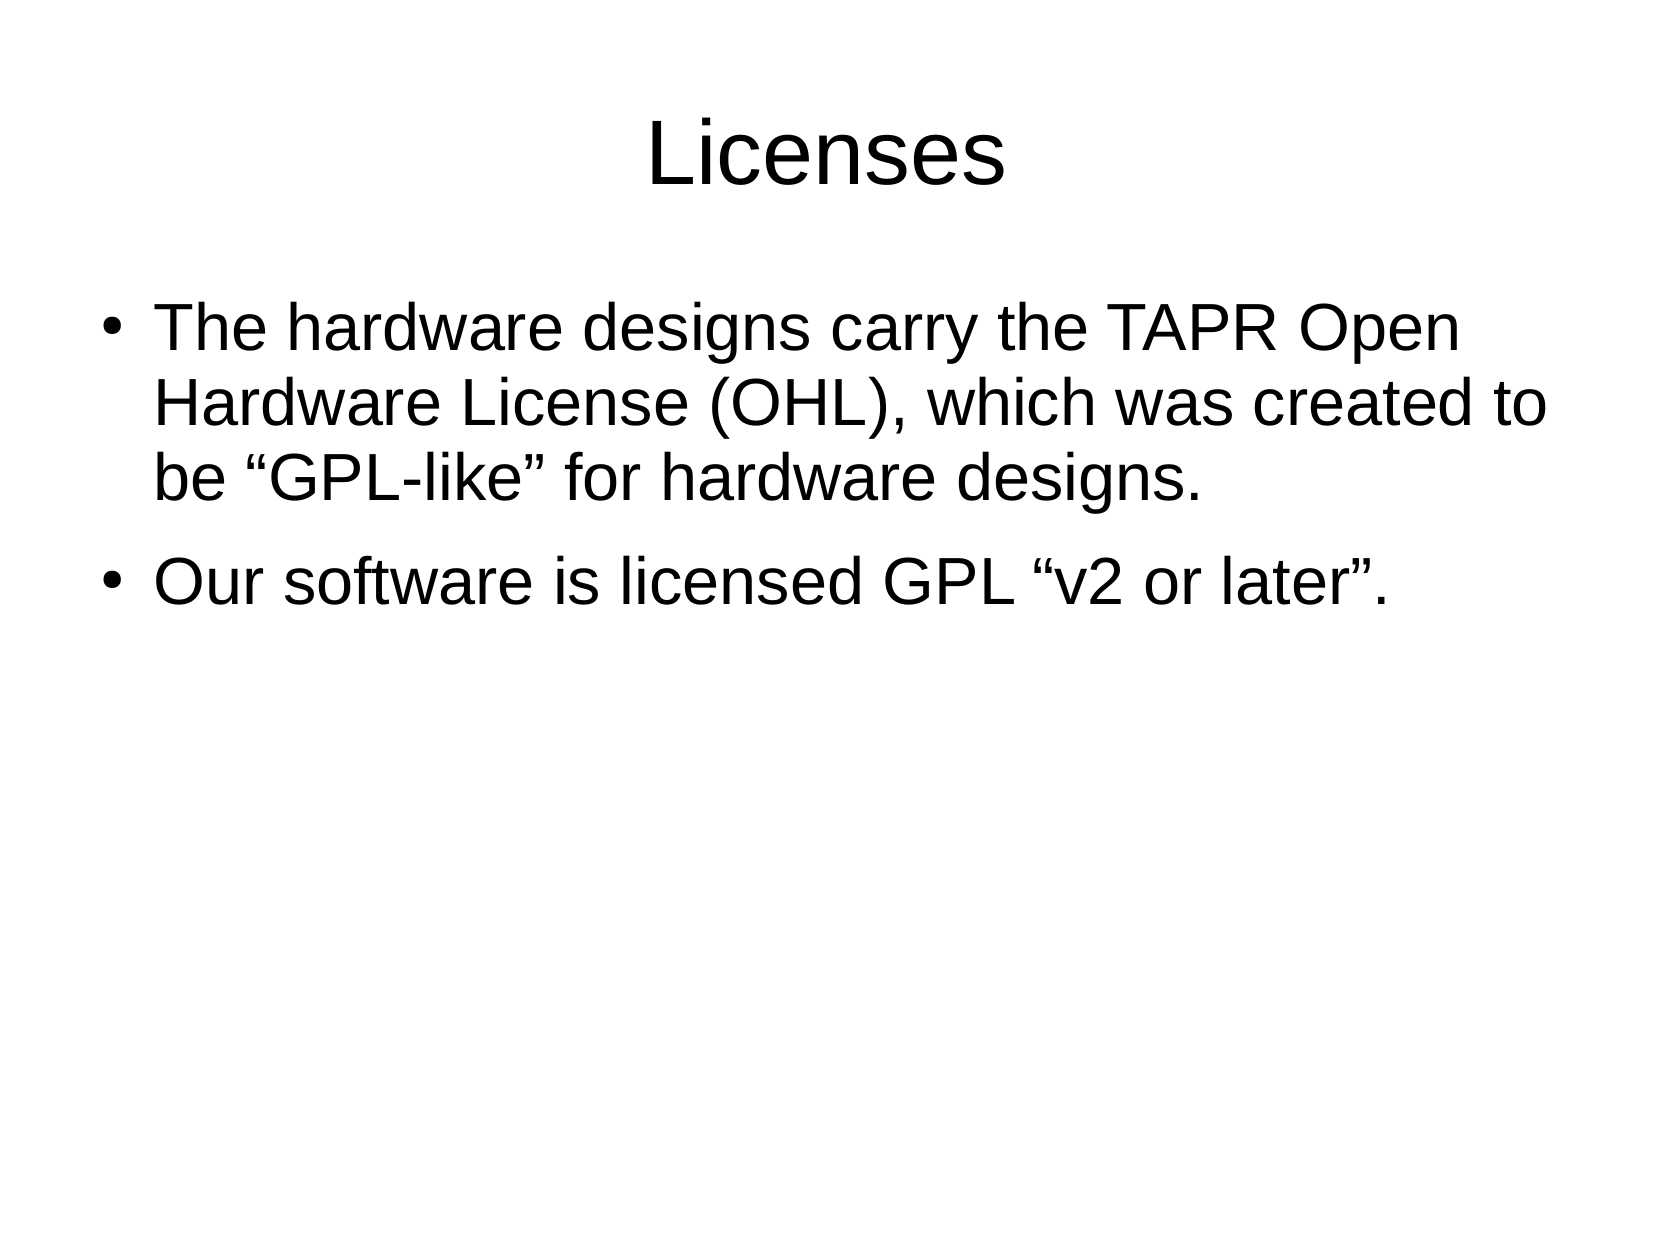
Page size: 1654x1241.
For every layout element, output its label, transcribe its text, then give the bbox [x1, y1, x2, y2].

list The hardware designs carry the TAPR Open Hardware License (OHL), which was created to be “GPL-like” for hardware designs. Our software is licensed GPL “v2 or later”. [82, 290, 1571, 1094]
title Licenses [82, 56, 1571, 250]
